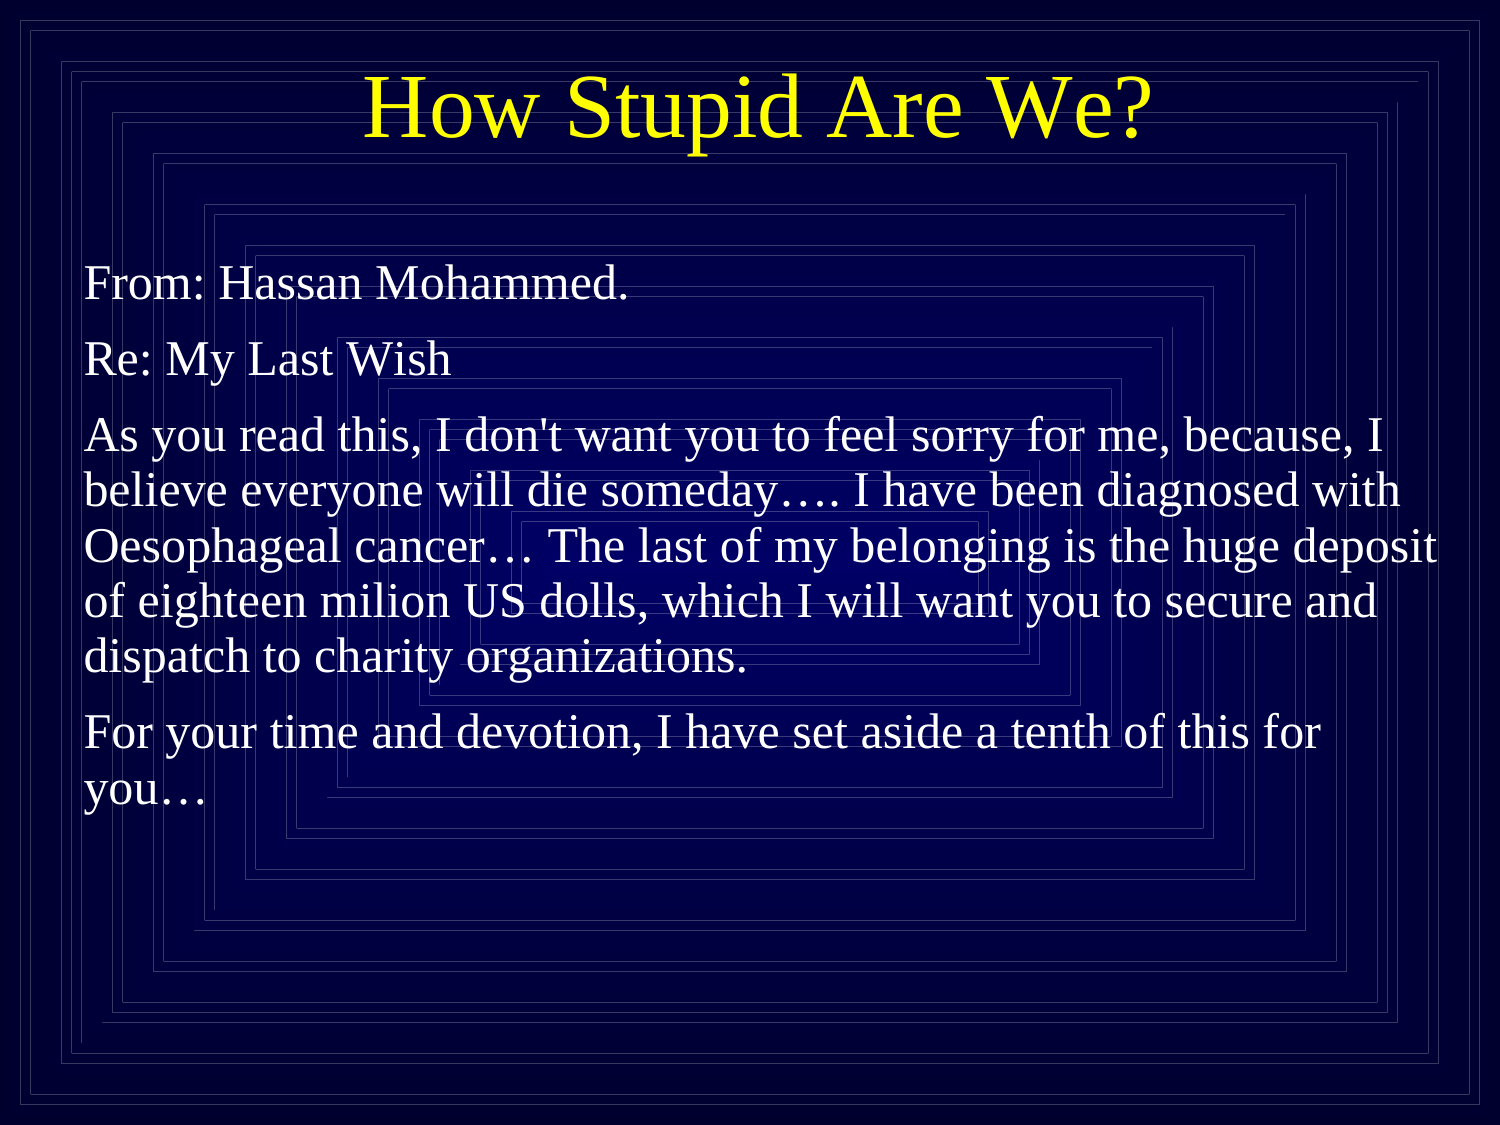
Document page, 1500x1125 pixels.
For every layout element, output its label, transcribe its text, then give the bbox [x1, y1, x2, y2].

text_box How Stupid Are We? [18, 12, 1500, 200]
text_box From: Hassan Mohammed. Re: My Last Wish As you read this, I don't want you to feel sorry for me, because, I believe everyone will die someday…. I have been diagnosed with Oesophageal cancer… The last of my belonging is the huge deposit of eighteen milion US dolls, which I will want you to secure and dispatch to charity organizations. For your time and devotion, I have set aside a tenth of this for you… [68, 247, 1456, 975]
